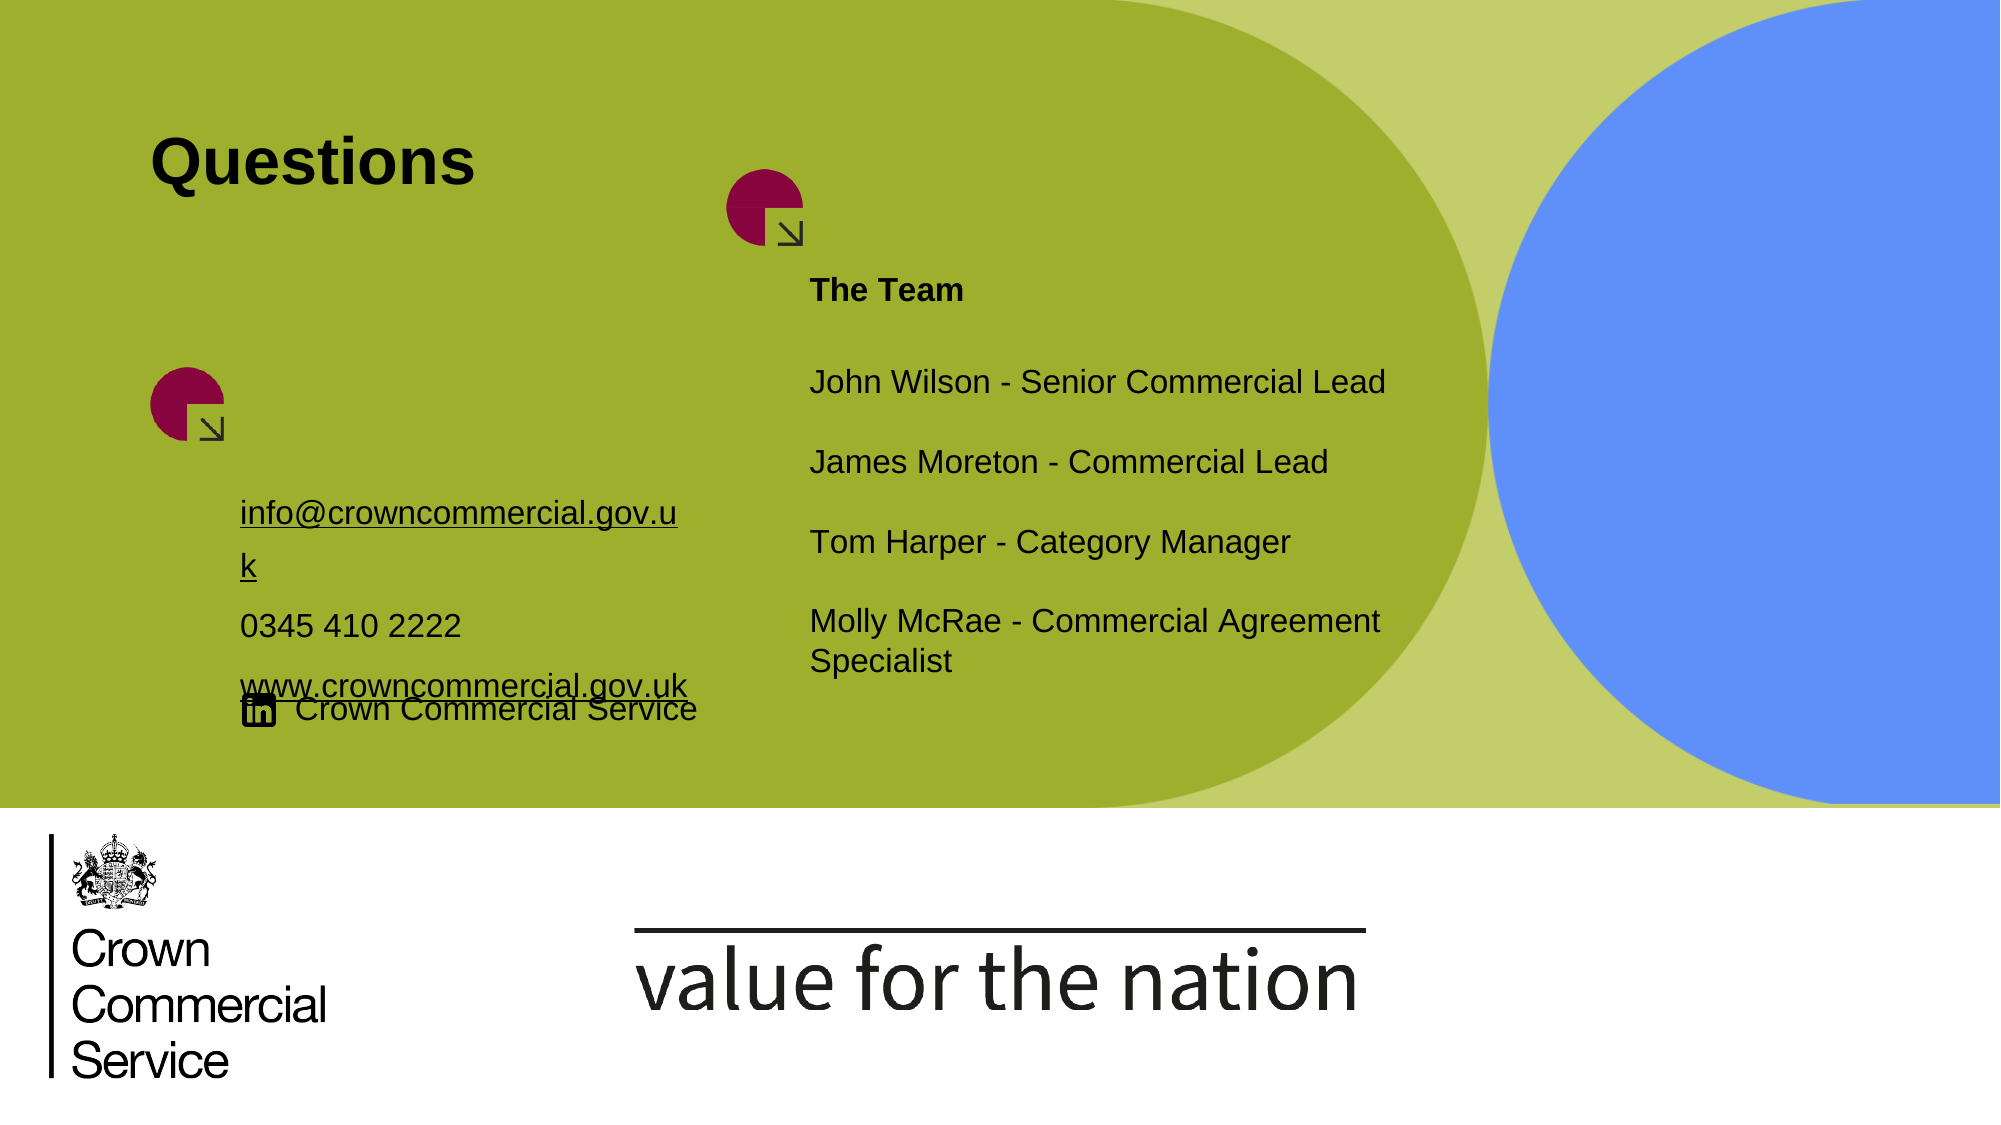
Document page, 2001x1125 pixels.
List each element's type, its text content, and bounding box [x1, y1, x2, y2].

title info@crowncommercial.gov.uk 0345 410 2222 www.crowncommercial.gov.uk [238, 471, 755, 610]
title Questions [150, 117, 668, 257]
title The Team John Wilson - Senior Commercial Lead James Moreton - Commercial Lead Tom Harper - Category Manager Molly McRae - Commercial Agreement Specialist [809, 267, 1405, 682]
picture [726, 169, 803, 246]
